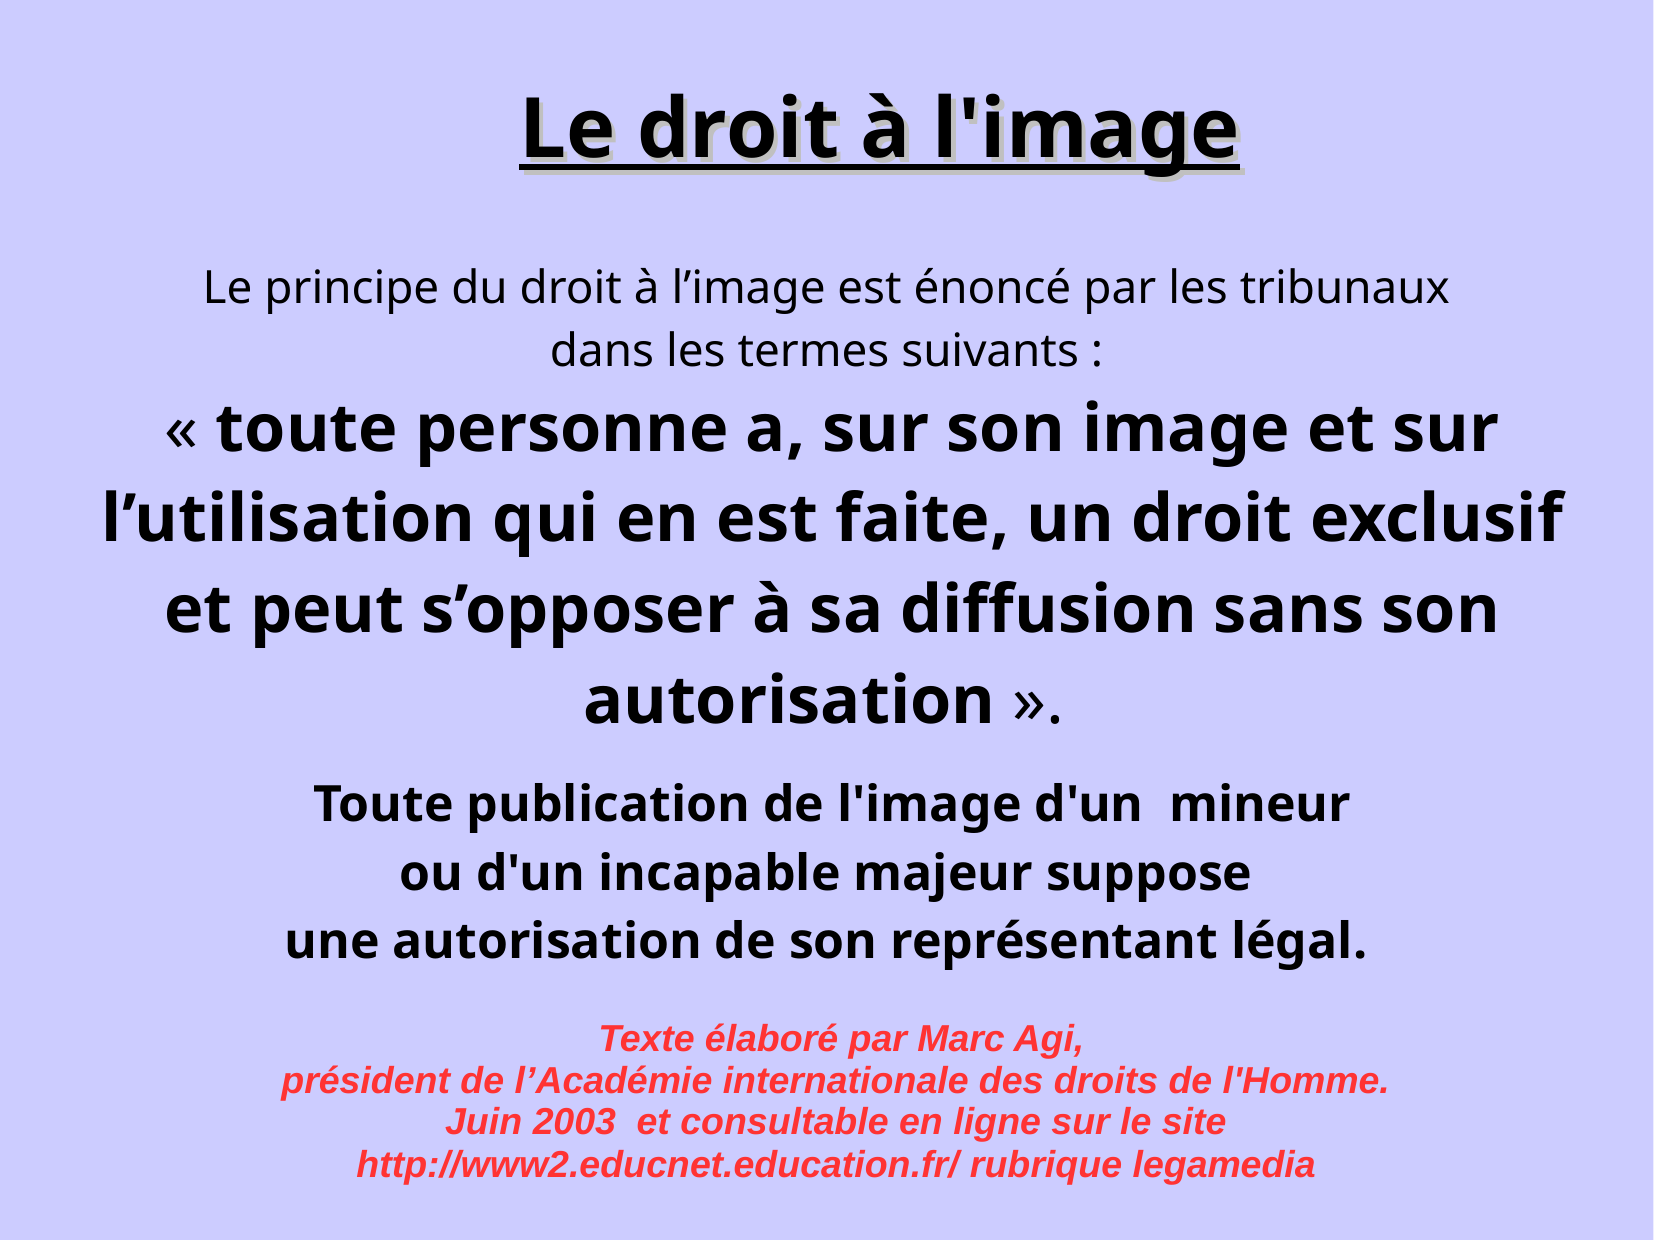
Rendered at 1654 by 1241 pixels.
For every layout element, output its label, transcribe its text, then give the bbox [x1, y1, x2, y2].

subtitle Le principe du droit à l’image est énoncé par les tribunaux dans les termes suivants : « toute personne a, sur son image et sur l’utilisation qui en est faite, un droit exclusif et peut s’opposer à sa diffusion sans son autorisation ». Toute publication de l'image d'un mineur ou d'un incapable majeur suppose une autorisation de son représentant légal. [88, 270, 1577, 1241]
title Le droit à l'image [135, 16, 1625, 178]
text_box Texte élaboré par Marc Agi, président de l’Académie internationale des droits de l'Homme. Juin 2003 et consultable en ligne sur le site http://www2.educnet.education.fr/ rubrique legamedia [147, 1062, 1536, 1182]
